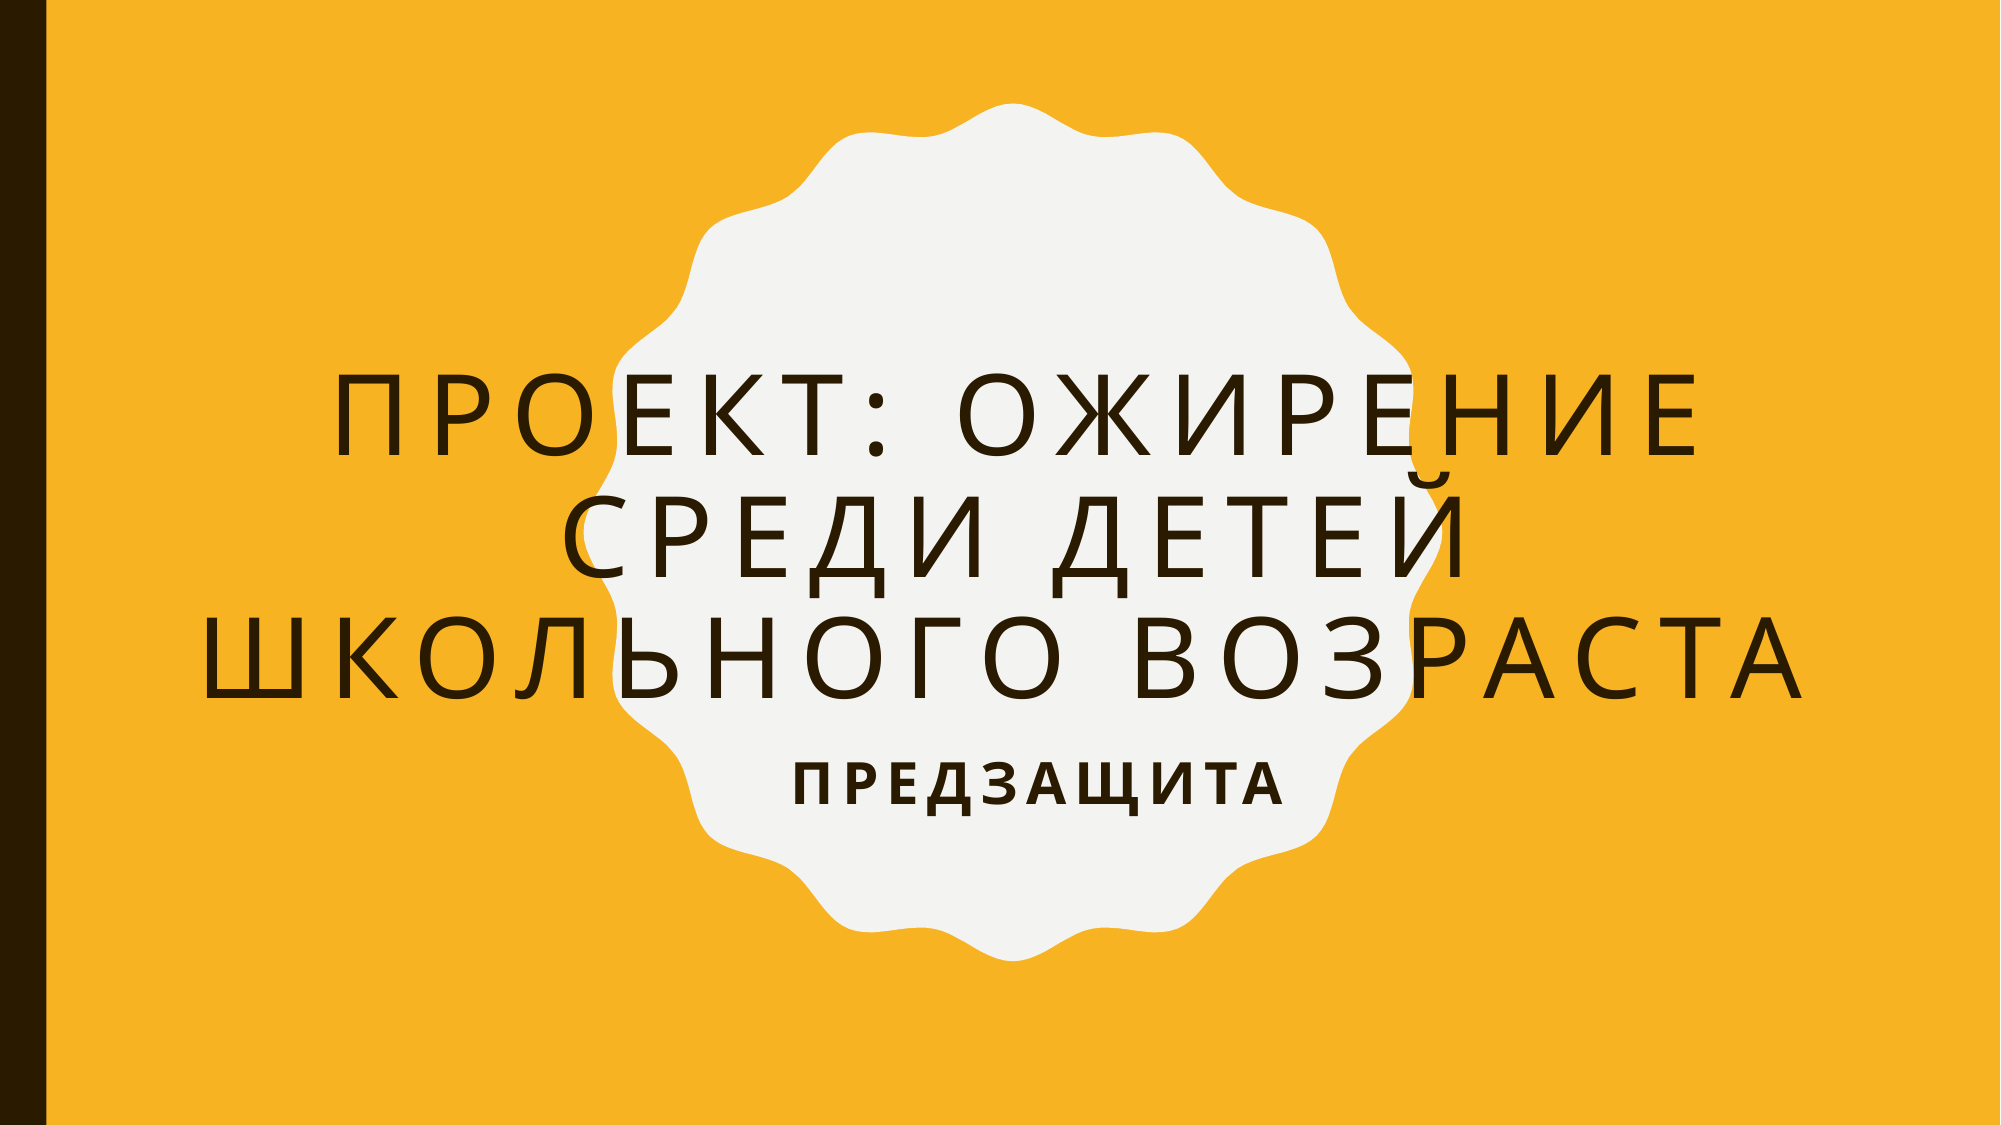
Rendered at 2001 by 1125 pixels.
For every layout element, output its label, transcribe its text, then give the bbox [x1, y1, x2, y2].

subtitle Предзащита [388, 739, 1709, 862]
title Проект: Ожирение среди детей школьного возраста [176, 180, 1870, 902]
